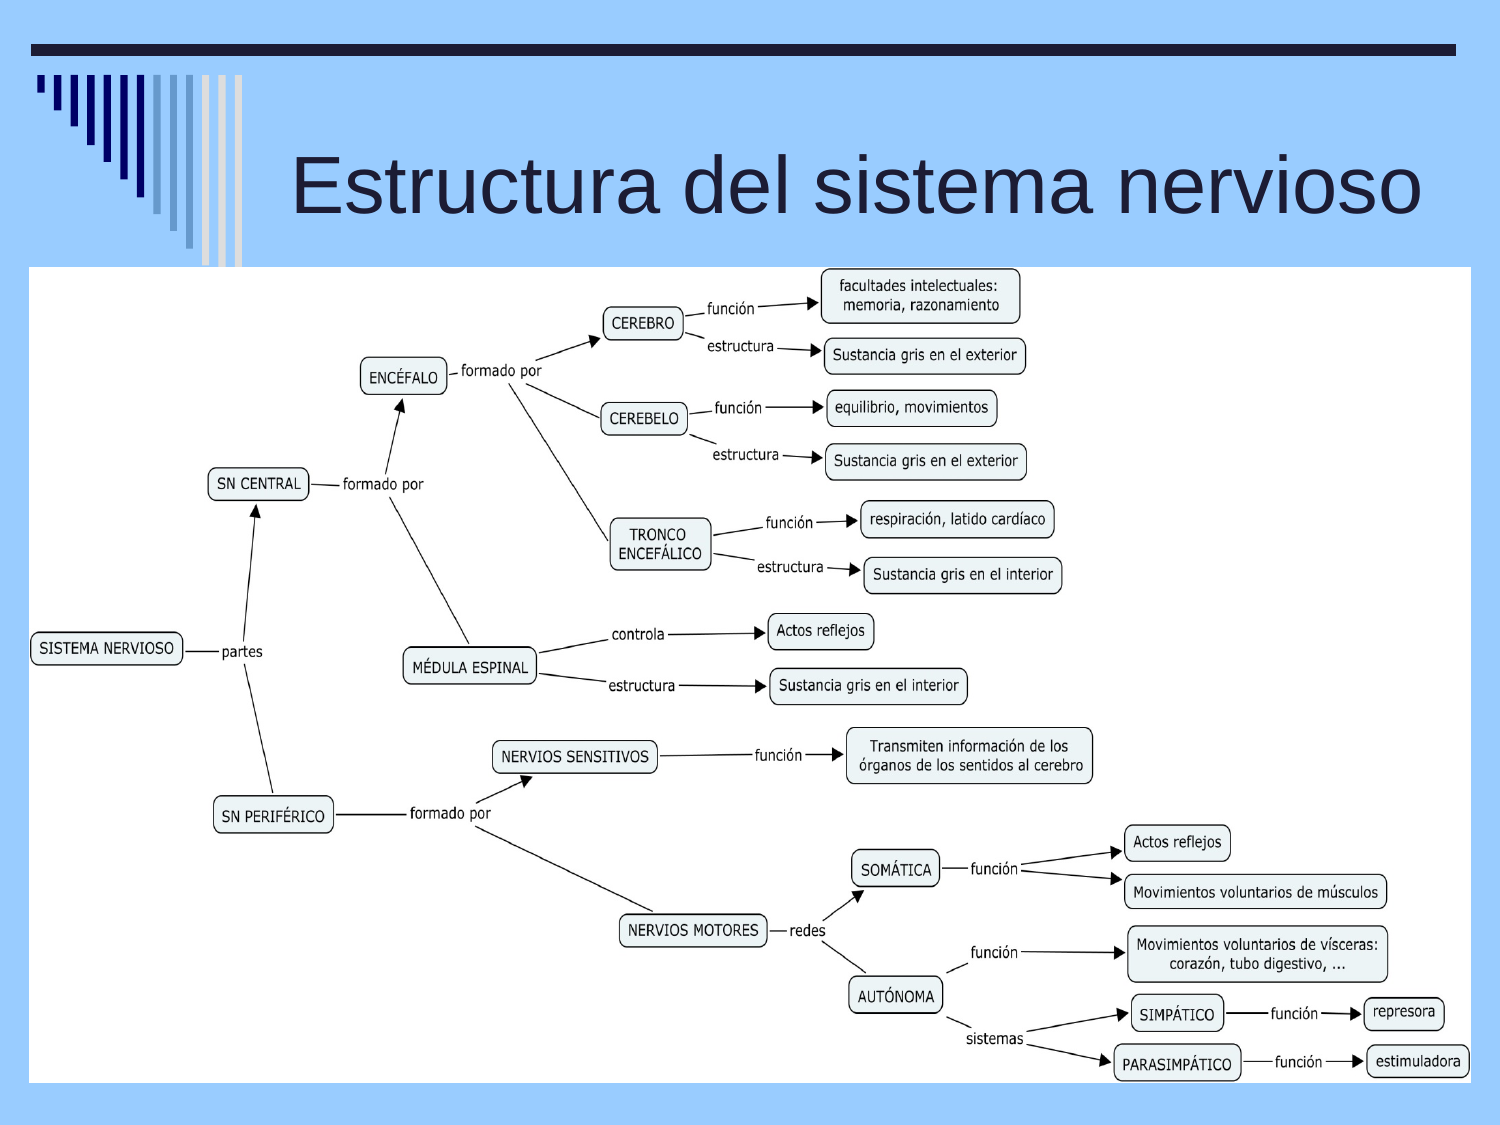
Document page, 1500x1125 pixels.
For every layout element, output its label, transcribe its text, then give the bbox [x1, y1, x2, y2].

title Estructura del sistema nervioso [274, 75, 1477, 288]
text_box [29, 267, 1471, 1083]
